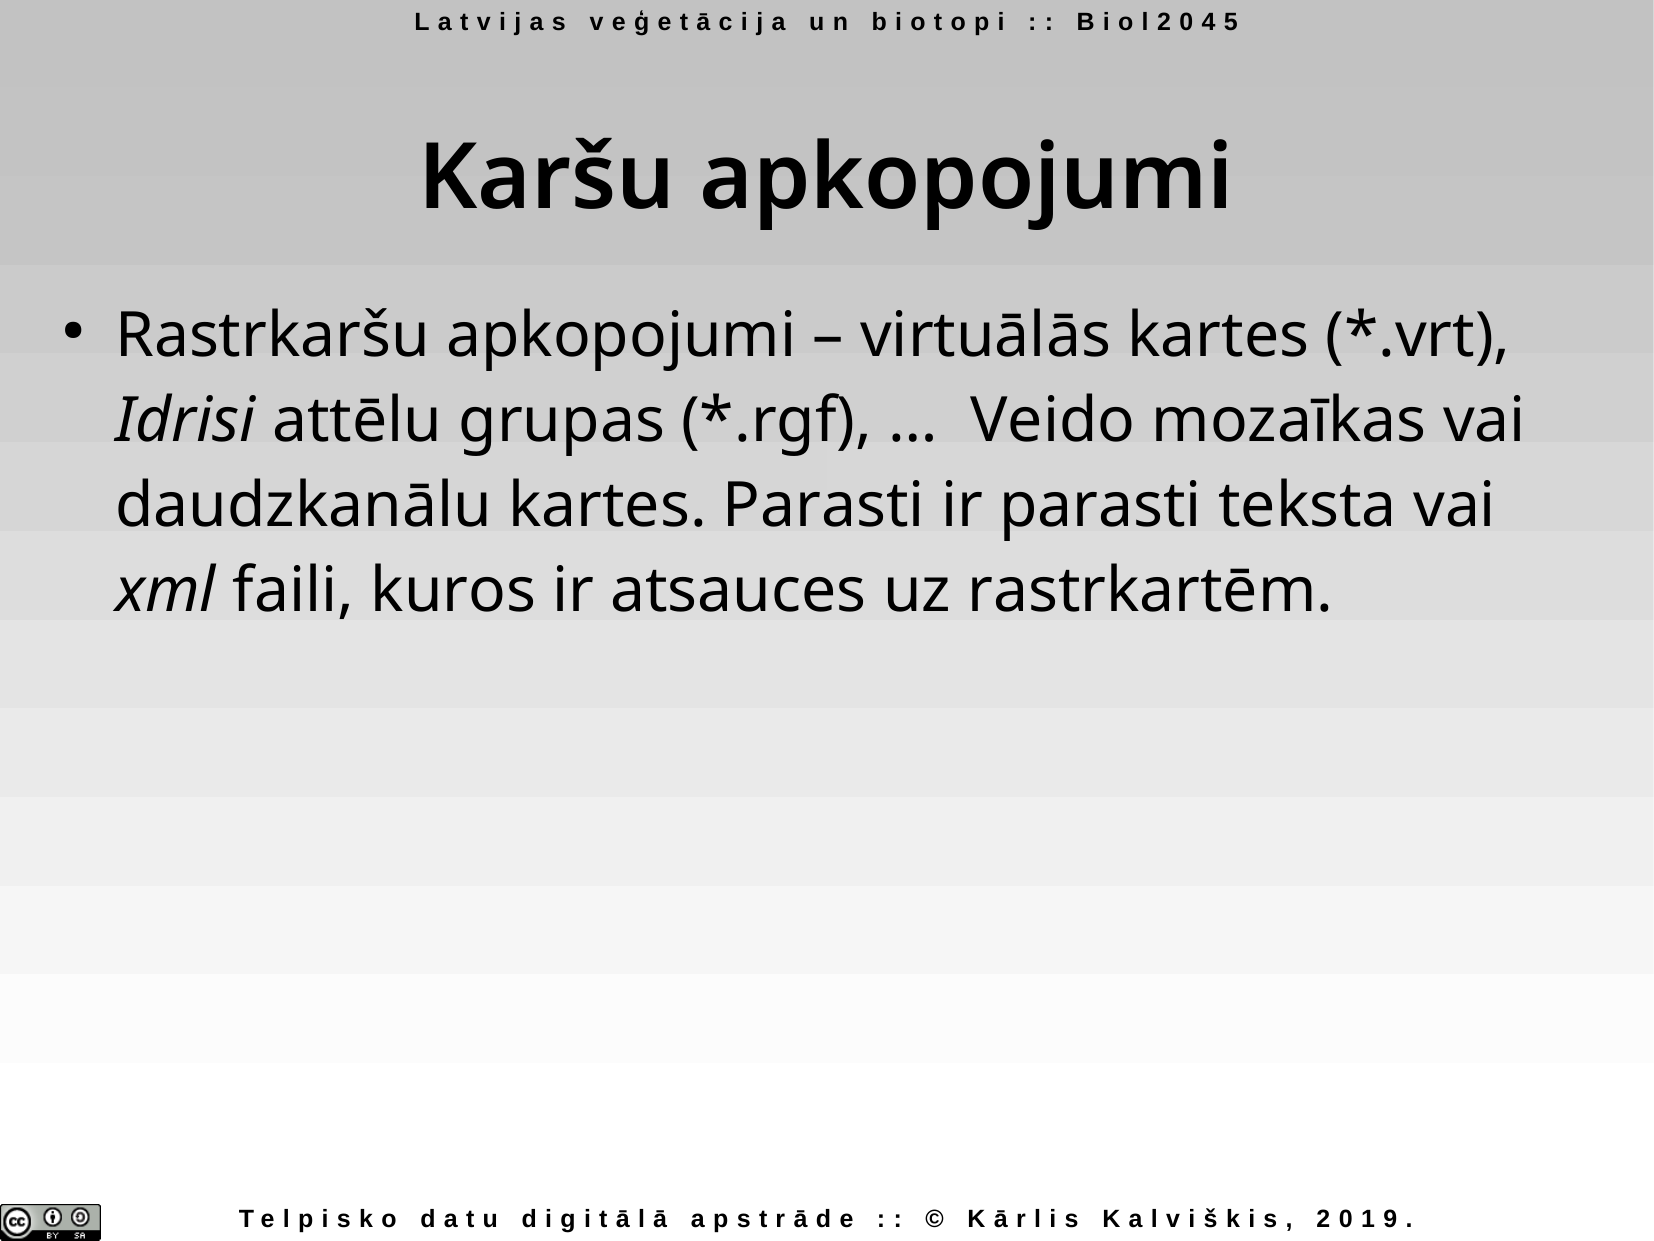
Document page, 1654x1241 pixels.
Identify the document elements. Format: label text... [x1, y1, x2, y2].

title Karšu apkopojumi [29, 49, 1625, 296]
picture [0, 0, 1654, 1241]
list Rastrkaršu apkopojumi – virtuālās kartes (*.vrt), Idrisi attēlu grupas (*.rgf), … Veido mozaīkas vai daudzkanālu kartes. Parasti ir parasti teksta vai xml faili, kuros ir atsauces uz rastrkartēm. [44, 289, 1610, 1113]
